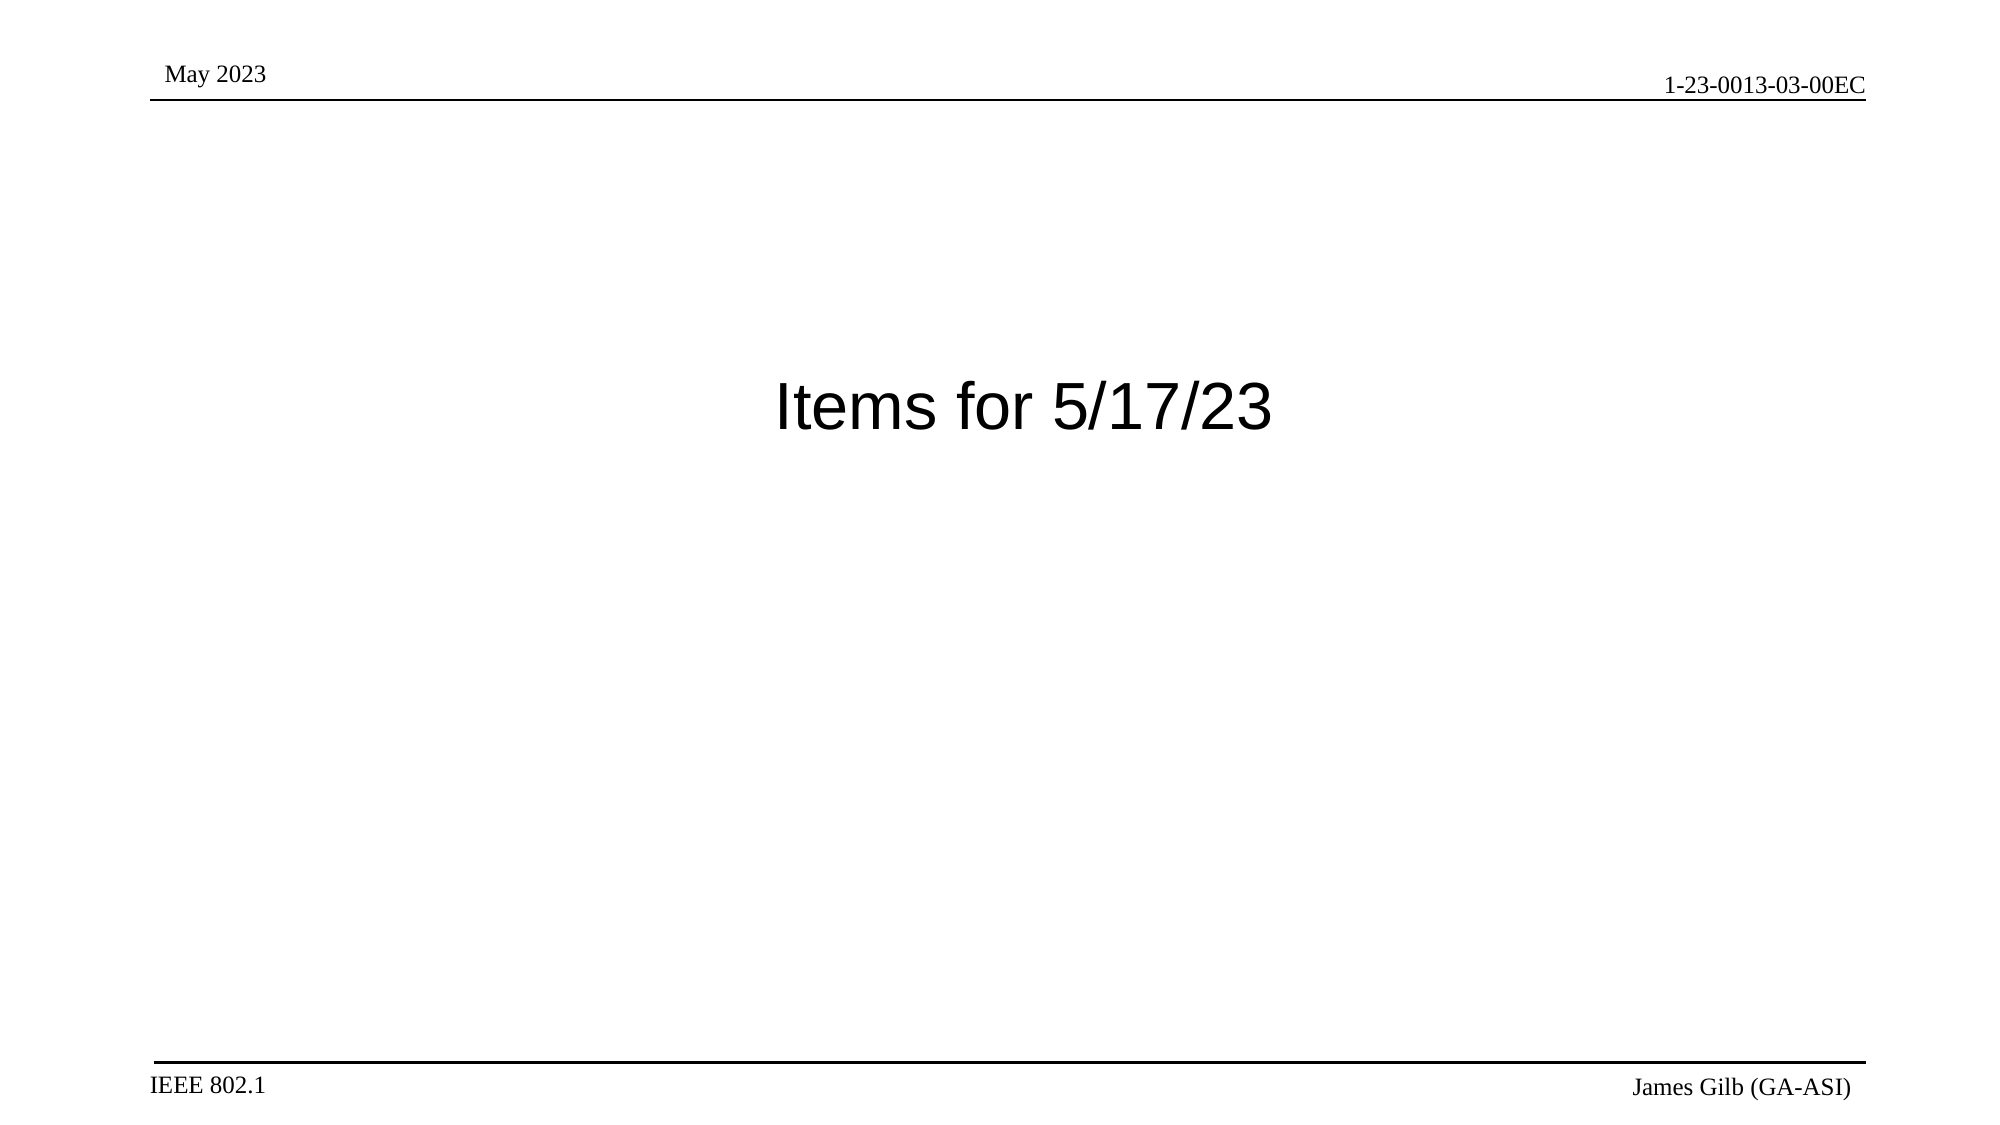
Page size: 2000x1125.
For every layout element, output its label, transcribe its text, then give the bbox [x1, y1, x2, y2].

subtitle Items for 5/17/23 [149, 112, 1900, 693]
